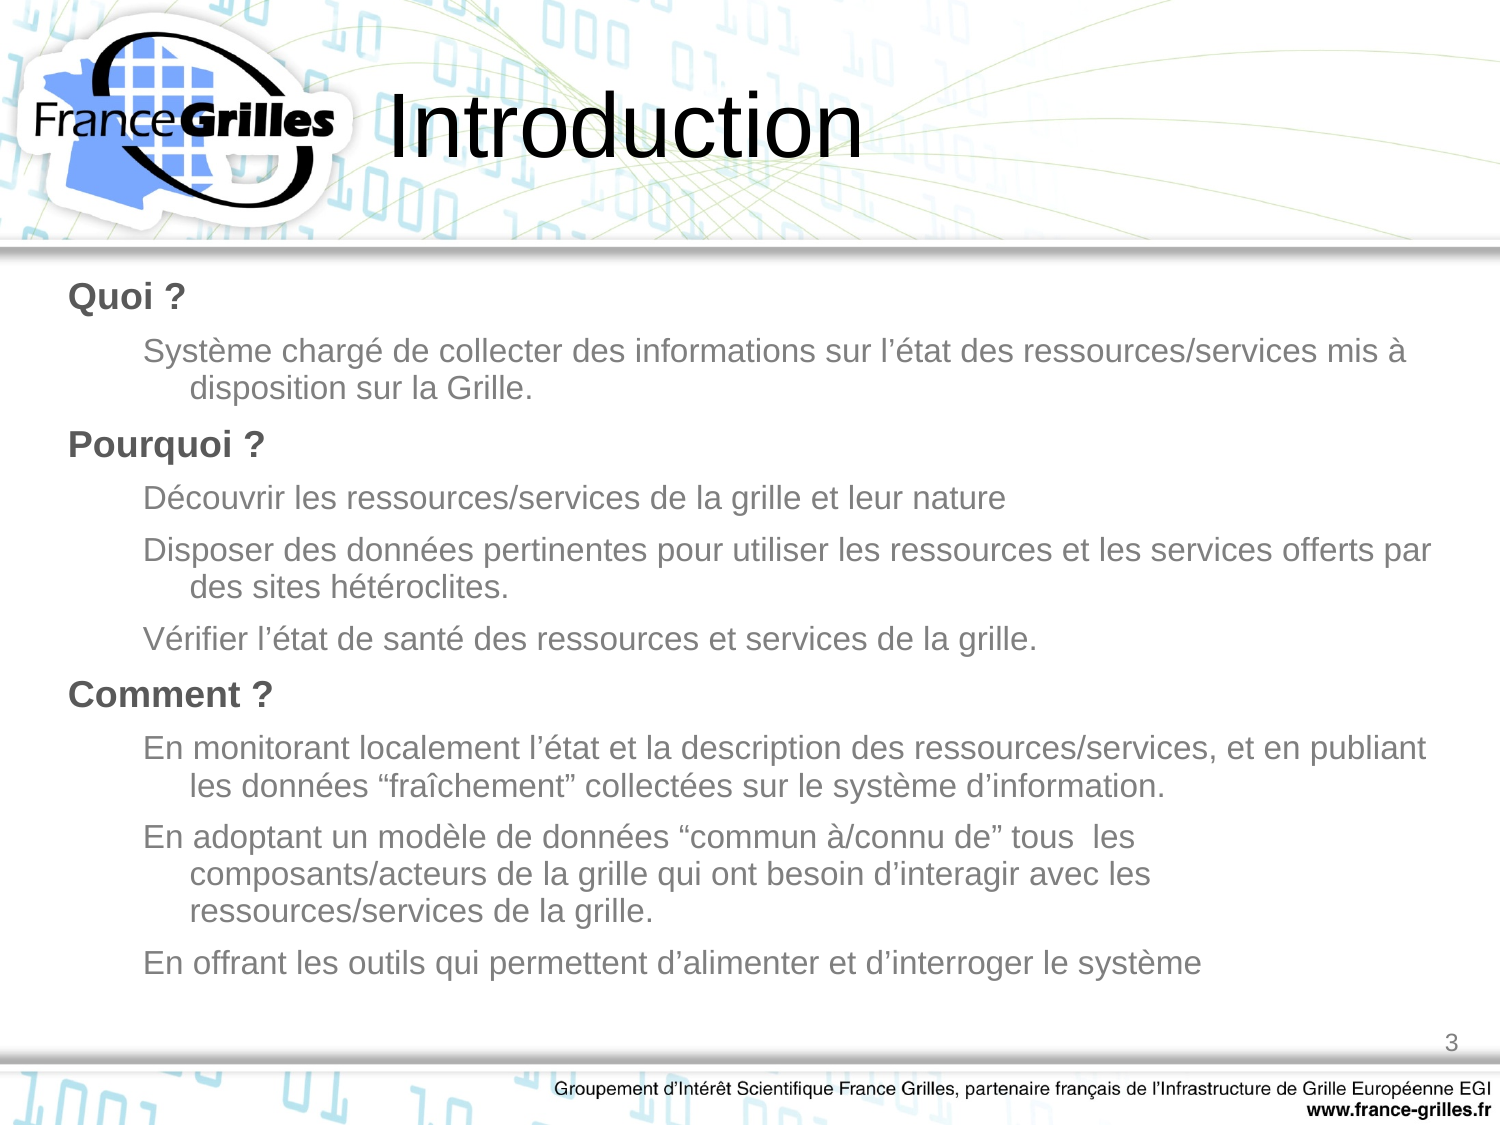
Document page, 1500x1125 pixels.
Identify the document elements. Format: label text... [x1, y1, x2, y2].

title Introduction [372, 7, 1459, 244]
picture [0, 0, 1500, 1125]
list Quoi ? Système chargé de collecter des informations sur l’état des ressources/services mis à disposition sur la Grille. Pourquoi ? Découvrir les ressources/services de la grille et leur nature Disposer des données pertinentes pour utiliser les ressources et les services offerts par des sites hétéroclites. Vérifier l’état de santé des ressources et services de la grille. Comment ? En monitorant localement l’état et la description des ressources/services, et en publiant les données “fraîchement” collectées sur le système d’information. En adoptant un modèle de données “commun à/connu de” tous les composants/acteurs de la grille qui ont besoin d’interagir avec les ressources/services de la grille. En offrant les outils qui permettent d’alimenter et d’interroger le système [53, 268, 1459, 1060]
